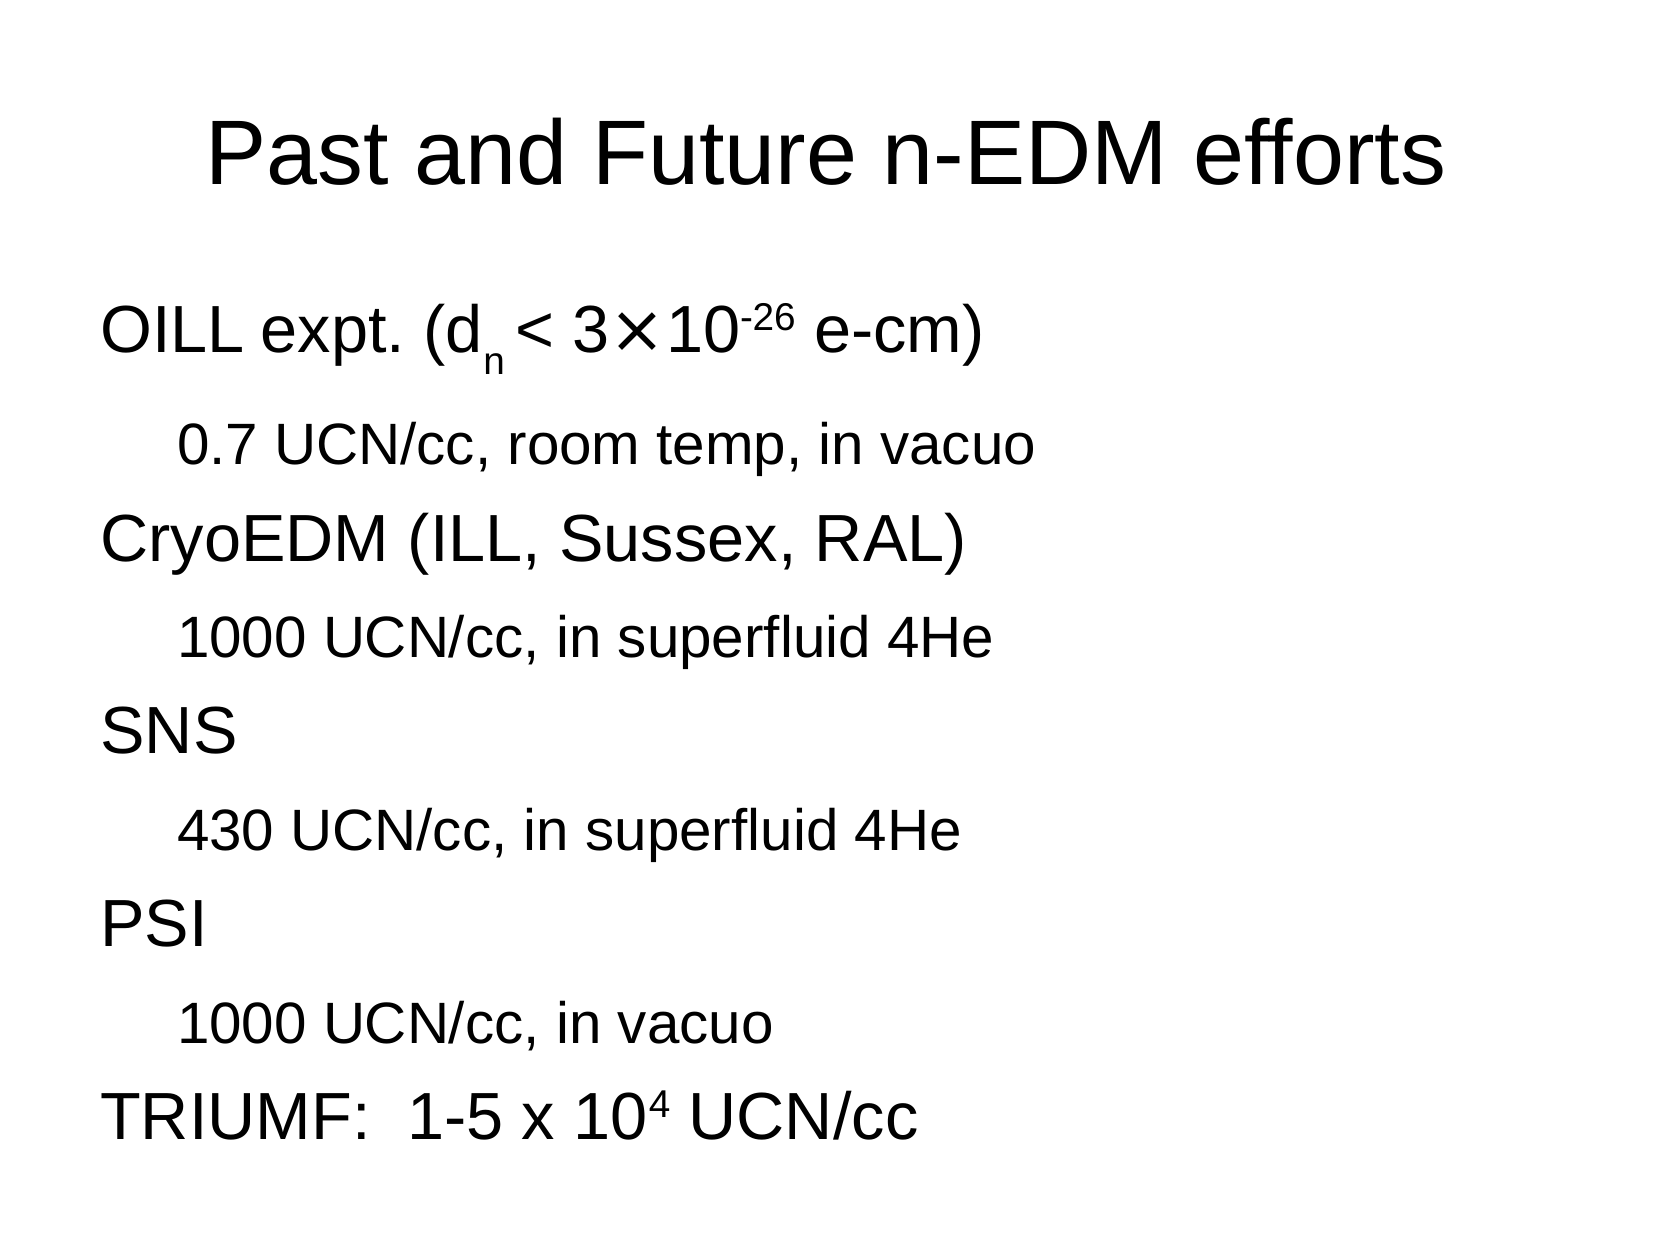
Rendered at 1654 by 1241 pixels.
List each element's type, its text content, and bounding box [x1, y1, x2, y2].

list OILL expt. (dn < 3⨯10-26 e-cm) 0.7 UCN/cc, room temp, in vacuo CryoEDM (ILL, Sussex, RAL) 1000 UCN/cc, in superfluid 4He SNS 430 UCN/cc, in superfluid 4He PSI 1000 UCN/cc, in vacuo TRIUMF: 1-5 x 104 UCN/cc [82, 290, 1571, 1222]
title Past and Future n-EDM efforts [82, 49, 1571, 257]
